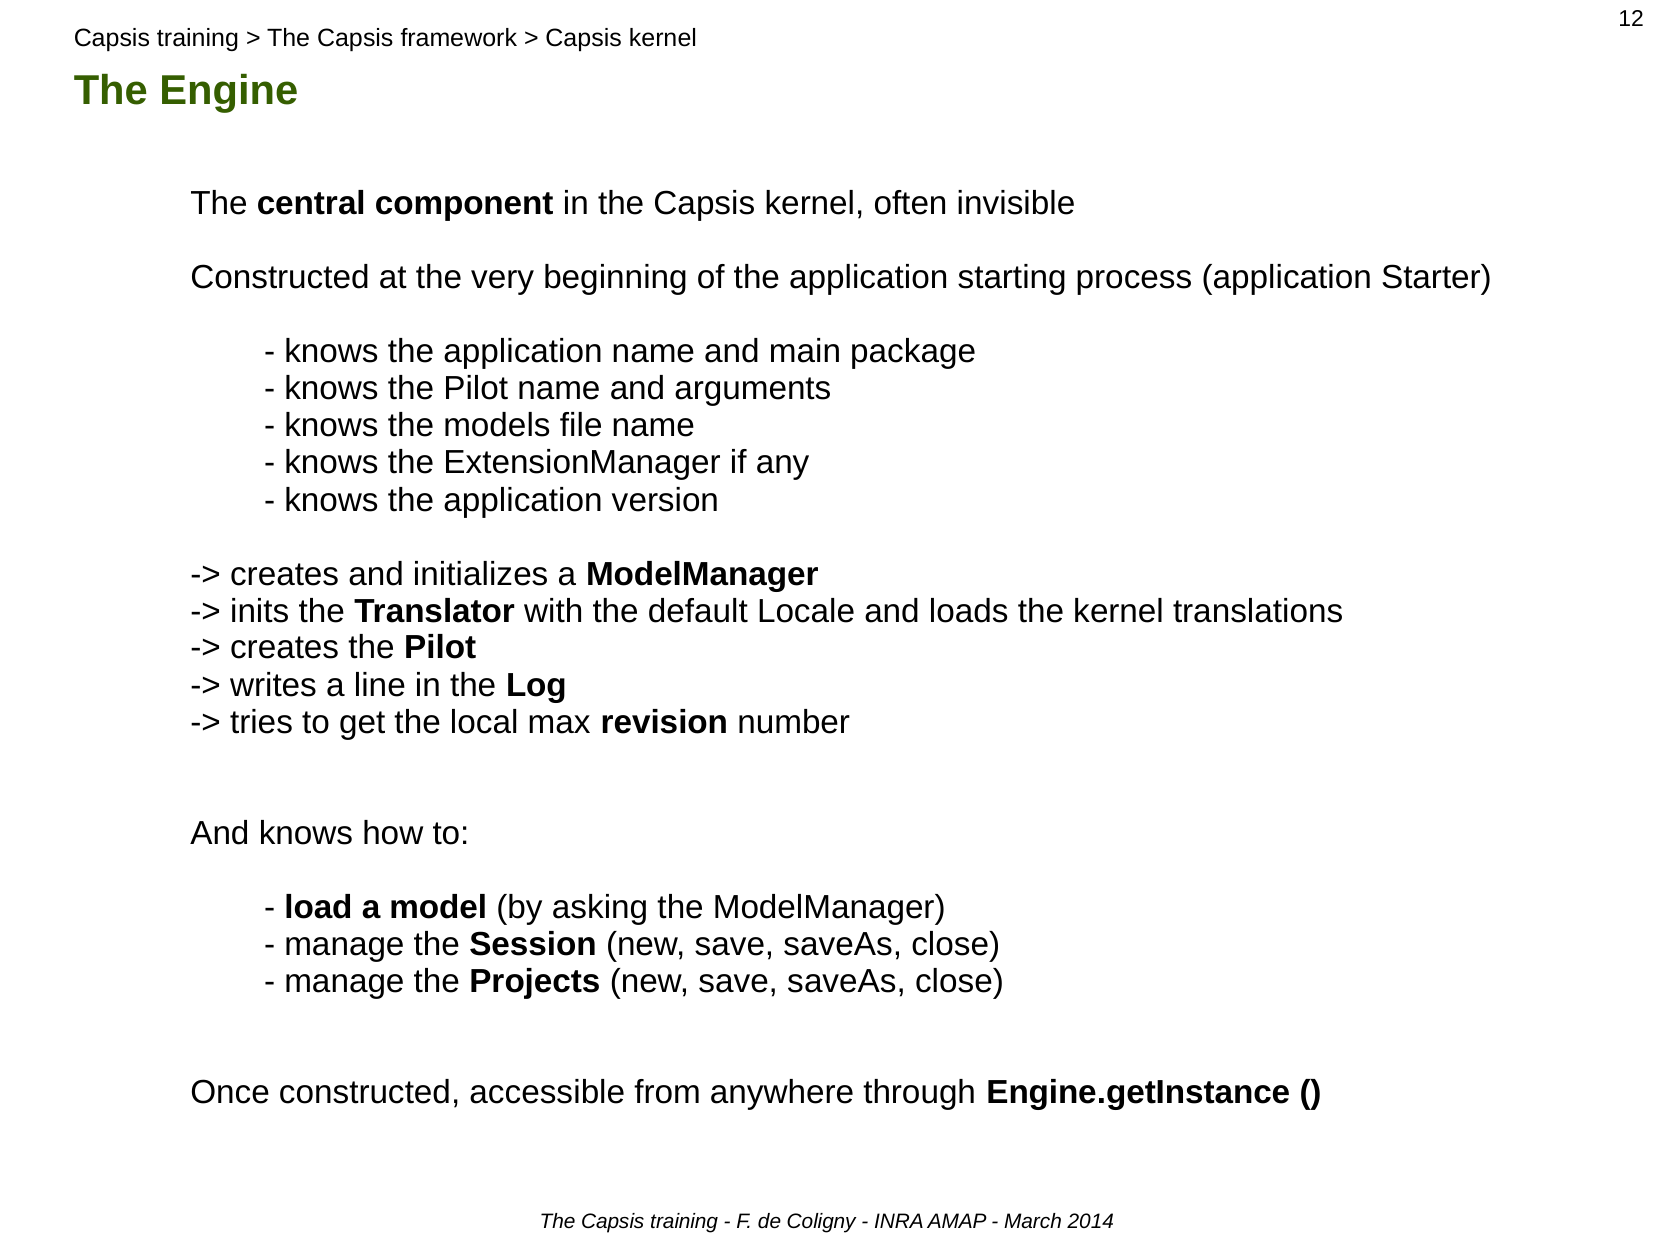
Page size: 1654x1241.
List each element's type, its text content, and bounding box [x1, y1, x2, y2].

text_box The central component in the Capsis kernel, often invisible Constructed at the very beginning of the application starting process (application Starter) - knows the application name and main package - knows the Pilot name and arguments - knows the models file name - knows the ExtensionManager if any - knows the application version -> creates and initializes a ModelManager -> inits the Translator with the default Locale and loads the kernel translations -> creates the Pilot -> writes a line in the Log -> tries to get the local max revision number And knows how to: - load a model (by asking the ModelManager) - manage the Session (new, save, saveAs, close) - manage the Projects (new, save, saveAs, close) Once constructed, accessible from anywhere through Engine.getInstance () [175, 177, 1581, 1130]
text_box Capsis training > The Capsis framework > Capsis kernel [59, 16, 1004, 60]
text_box The Engine [59, 59, 591, 121]
text_box The Capsis training - F. de Coligny - INRA AMAP - March 2014 [0, 1201, 1654, 1241]
